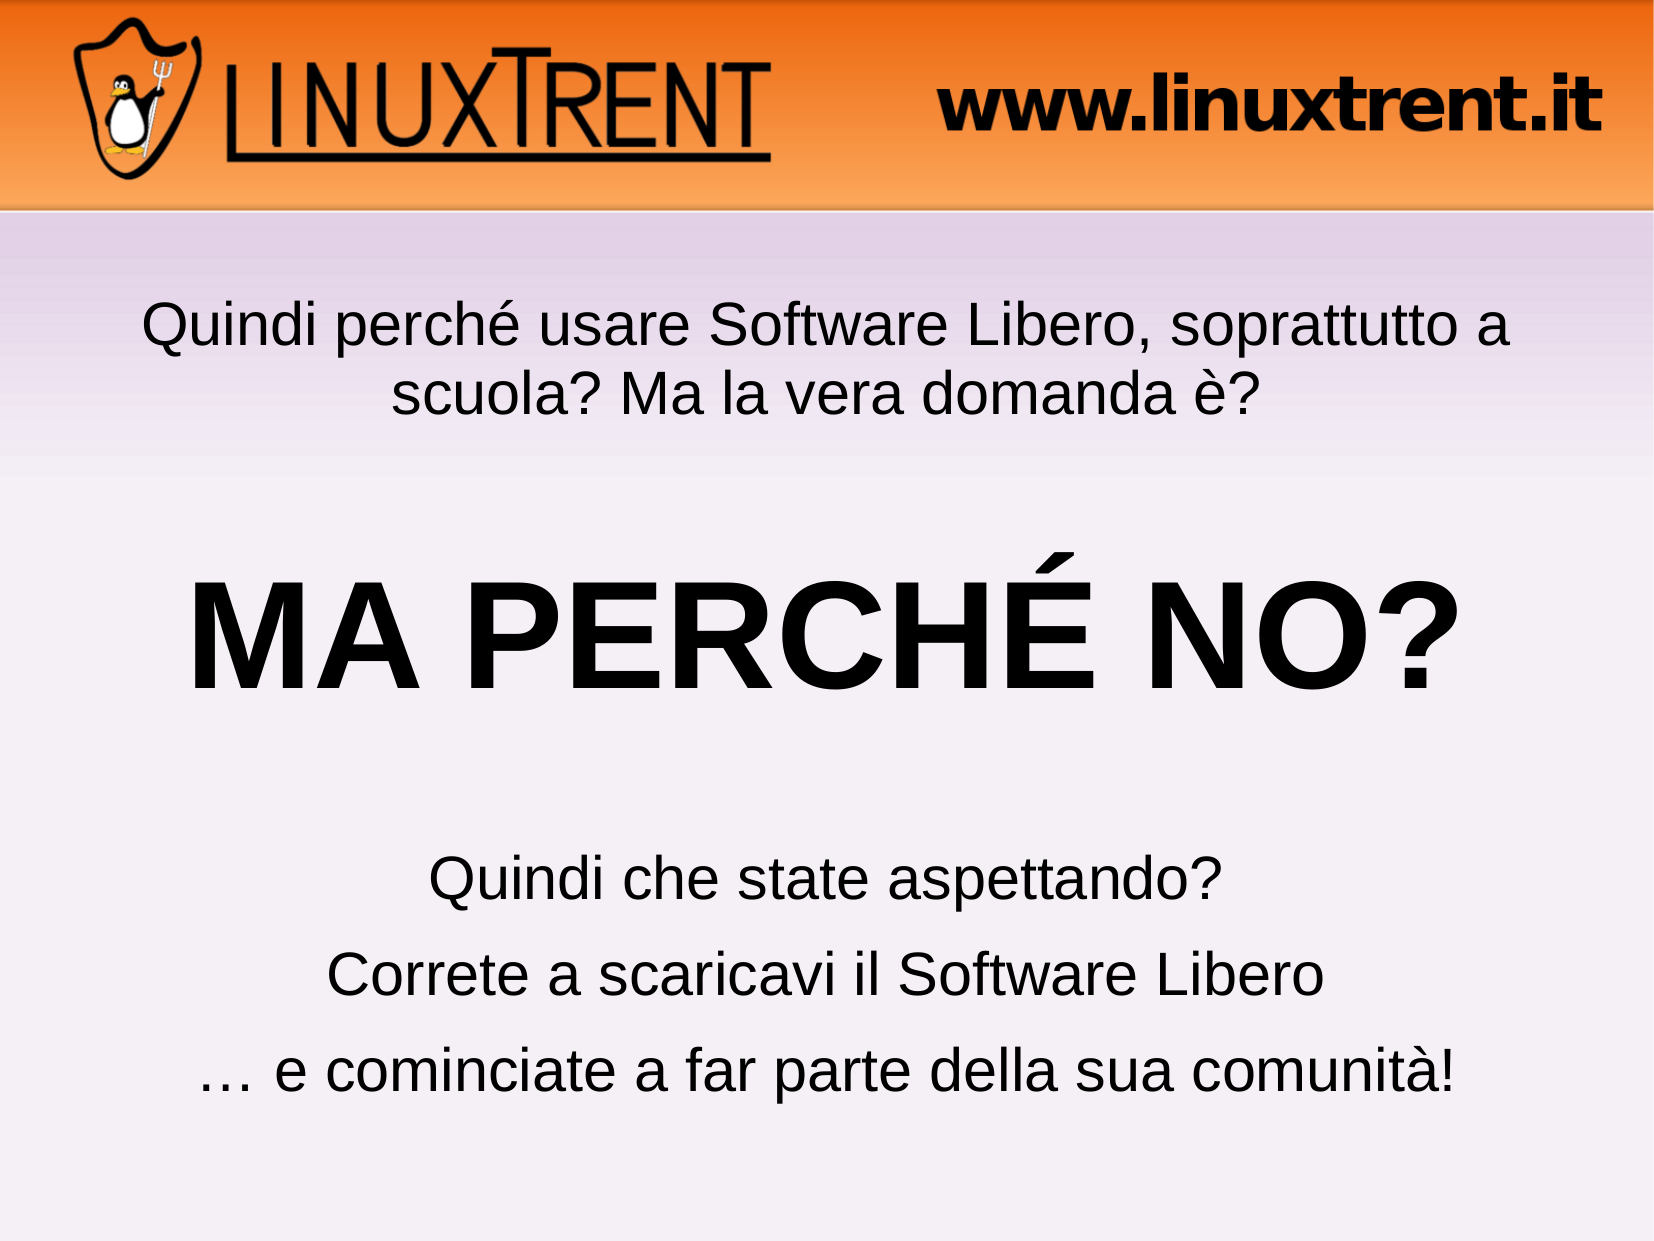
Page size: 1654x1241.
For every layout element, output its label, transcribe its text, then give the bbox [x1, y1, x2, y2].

list Quindi perché usare Software Libero, soprattutto a scuola? Ma la vera domanda è? MA PERCHÉ NO? Quindi che state aspettando? Correte a scaricavi il Software Libero … e cominciate a far parte della sua comunità! [82, 290, 1571, 1109]
picture [0, 0, 1654, 1241]
